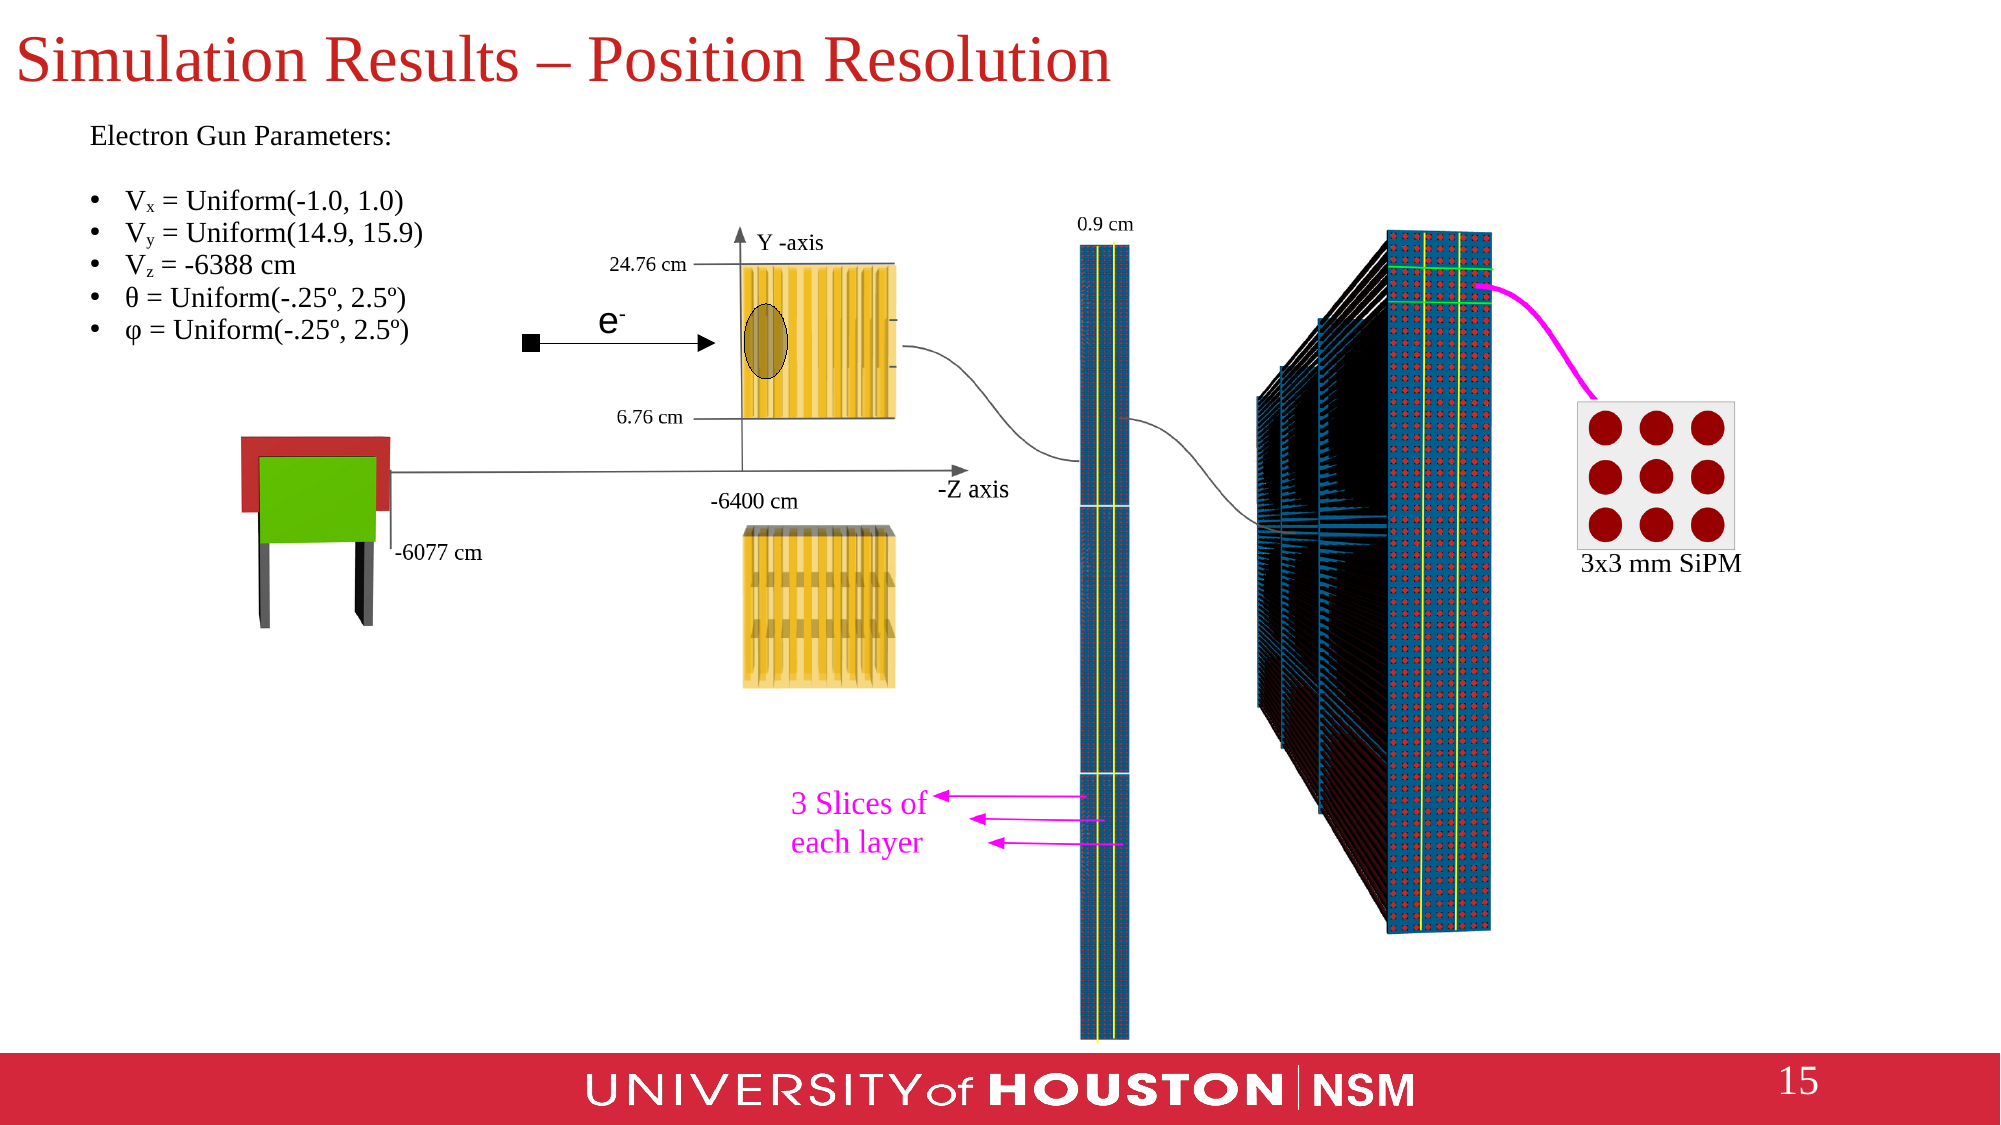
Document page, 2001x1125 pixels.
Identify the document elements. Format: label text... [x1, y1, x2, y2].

text_box Electron Gun Parameters: Vx = Uniform(-1.0, 1.0) Vy = Uniform(14.9, 15.9) Vz = -6388 cm θ = Uniform(-.25º, 2.5º) φ = Uniform(-.25º, 2.5º) [75, 112, 439, 354]
title Simulation Results – Position Resolution [0, 0, 1815, 110]
text_box 15 [1762, 1050, 1838, 1112]
text_box [744, 303, 788, 379]
text_box e- [583, 344, 646, 349]
picture [587, 1065, 1413, 1110]
text_box e- [583, 292, 646, 343]
picture [225, 203, 1762, 1051]
